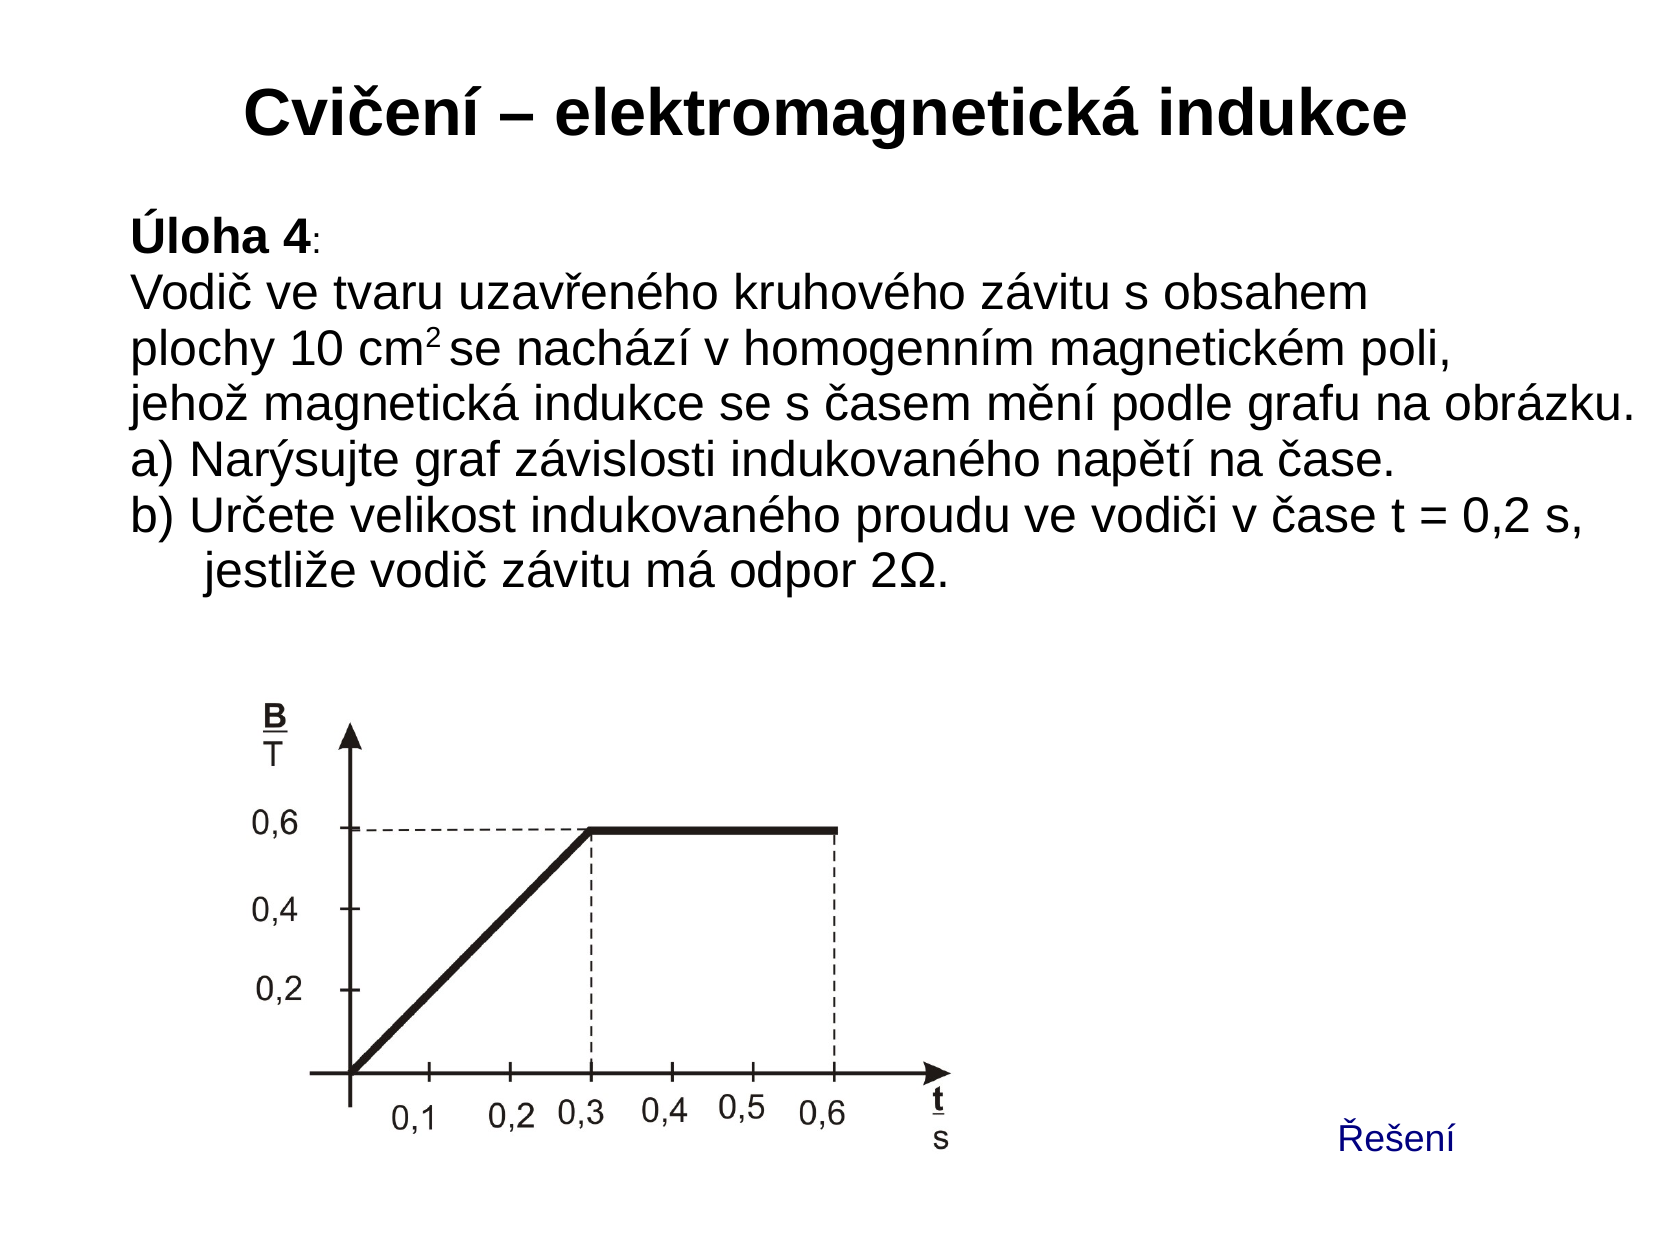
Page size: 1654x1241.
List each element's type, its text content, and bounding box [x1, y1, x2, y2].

picture [224, 664, 1004, 1182]
title Cvičení – elektromagnetická indukce [82, 46, 1571, 178]
text_box Úloha 4: Vodič ve tvaru uzavřeného kruhového závitu s obsahem plochy 10 cm2 se nachází v homogenním magnetickém poli, jehož magnetická indukce se s časem mění podle grafu na obrázku. a) Narýsujte graf závislosti indukovaného napětí na čase. b) Určete velikost indukovaného proudu ve vodiči v čase t = 0,2 s, jestliže vodič závitu má odpor 2Ω. [116, 200, 1654, 610]
text_box Řešení [1322, 1110, 1607, 1168]
